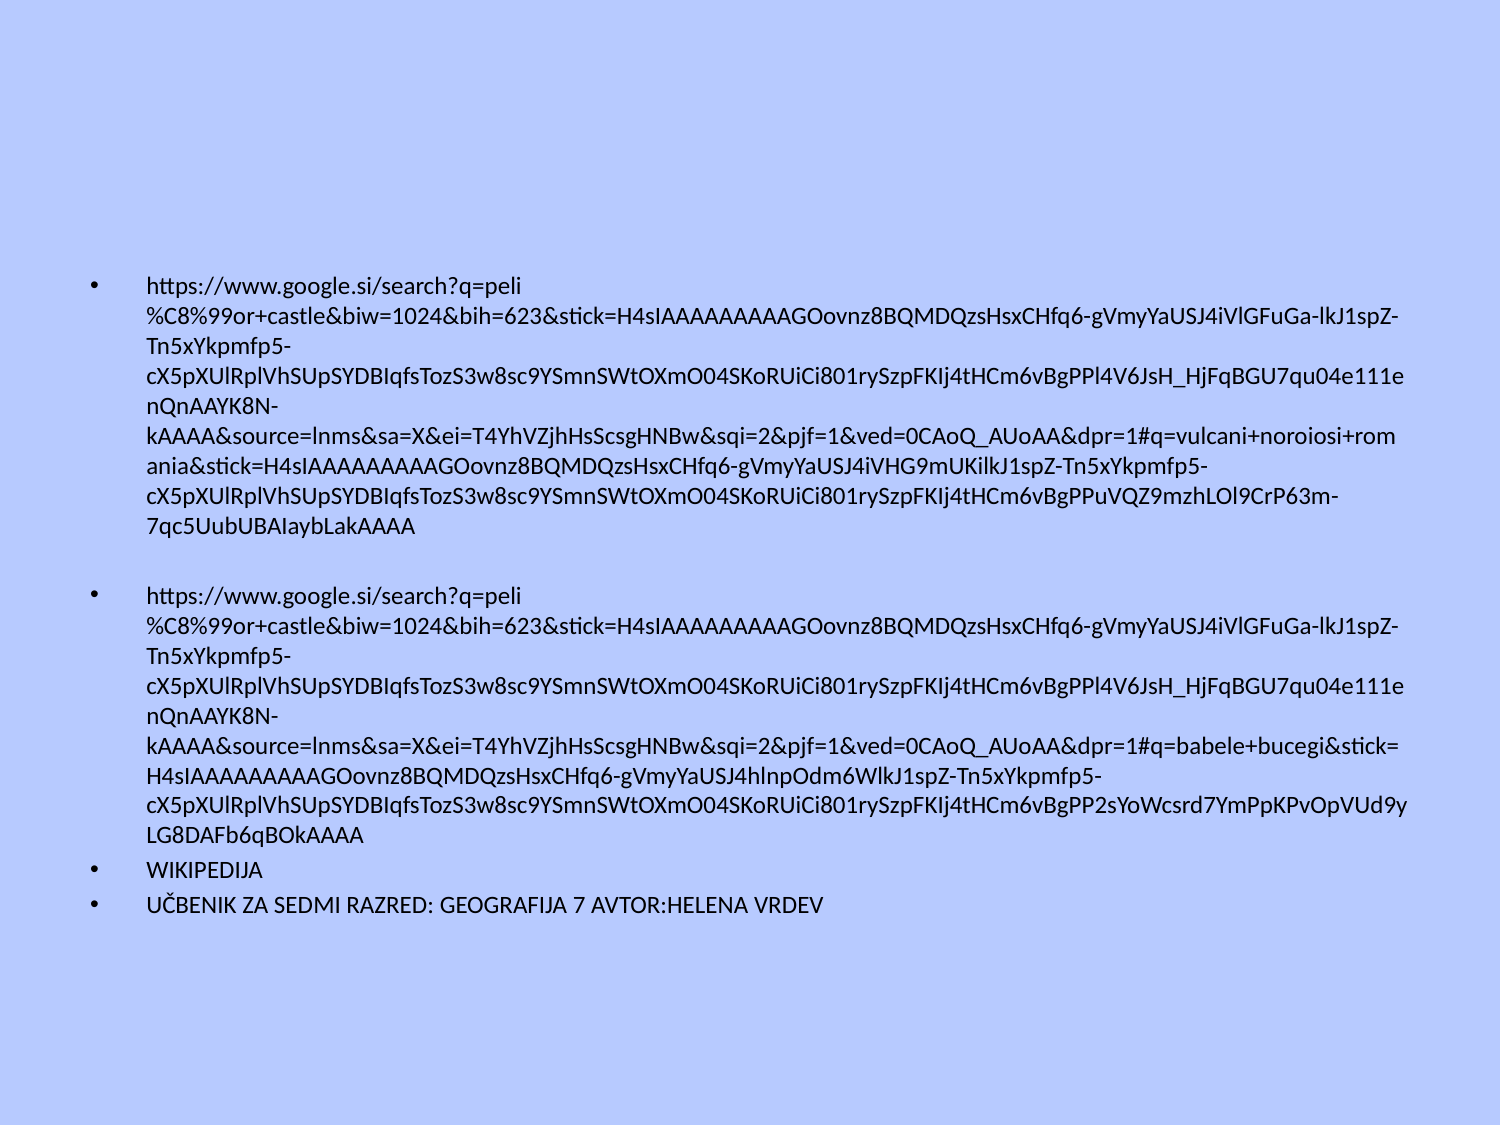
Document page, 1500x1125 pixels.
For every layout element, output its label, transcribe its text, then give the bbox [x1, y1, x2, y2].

list https://www.google.si/search?q=peli%C8%99or+castle&biw=1024&bih=623&stick=H4sIAAAAAAAAAGOovnz8BQMDQzsHsxCHfq6-gVmyYaUSJ4iVlGFuGa-lkJ1spZ-Tn5xYkpmfp5-cX5pXUlRplVhSUpSYDBIqfsTozS3w8sc9YSmnSWtOXmO04SKoRUiCi801rySzpFKIj4tHCm6vBgPPl4V6JsH_HjFqBGU7qu04e111enQnAAYK8N-kAAAA&source=lnms&sa=X&ei=T4YhVZjhHsScsgHNBw&sqi=2&pjf=1&ved=0CAoQ_AUoAA&dpr=1#q=vulcani+noroiosi+romania&stick=H4sIAAAAAAAAAGOovnz8BQMDQzsHsxCHfq6-gVmyYaUSJ4iVHG9mUKilkJ1spZ-Tn5xYkpmfp5-cX5pXUlRplVhSUpSYDBIqfsTozS3w8sc9YSmnSWtOXmO04SKoRUiCi801rySzpFKIj4tHCm6vBgPPuVQZ9mzhLOl9CrP63m-7qc5UubUBAIaybLakAAAA https://www.google.si/search?q=peli%C8%99or+castle&biw=1024&bih=623&stick=H4sIAAAAAAAAAGOovnz8BQMDQzsHsxCHfq6-gVmyYaUSJ4iVlGFuGa-lkJ1spZ-Tn5xYkpmfp5-cX5pXUlRplVhSUpSYDBIqfsTozS3w8sc9YSmnSWtOXmO04SKoRUiCi801rySzpFKIj4tHCm6vBgPPl4V6JsH_HjFqBGU7qu04e111enQnAAYK8N-kAAAA&source=lnms&sa=X&ei=T4YhVZjhHsScsgHNBw&sqi=2&pjf=1&ved=0CAoQ_AUoAA&dpr=1#q=babele+bucegi&stick=H4sIAAAAAAAAAGOovnz8BQMDQzsHsxCHfq6-gVmyYaUSJ4hlnpOdm6WlkJ1spZ-Tn5xYkpmfp5-cX5pXUlRplVhSUpSYDBIqfsTozS3w8sc9YSmnSWtOXmO04SKoRUiCi801rySzpFKIj4tHCm6vBgPP2sYoWcsrd7YmPpKPvOpVUd9yLG8DAFb6qBOkAAAA WIKIPEDIJA UČBENIK ZA SEDMI RAZRED: GEOGRAFIJA 7 AVTOR:HELENA VRDEV [75, 262, 1425, 1005]
